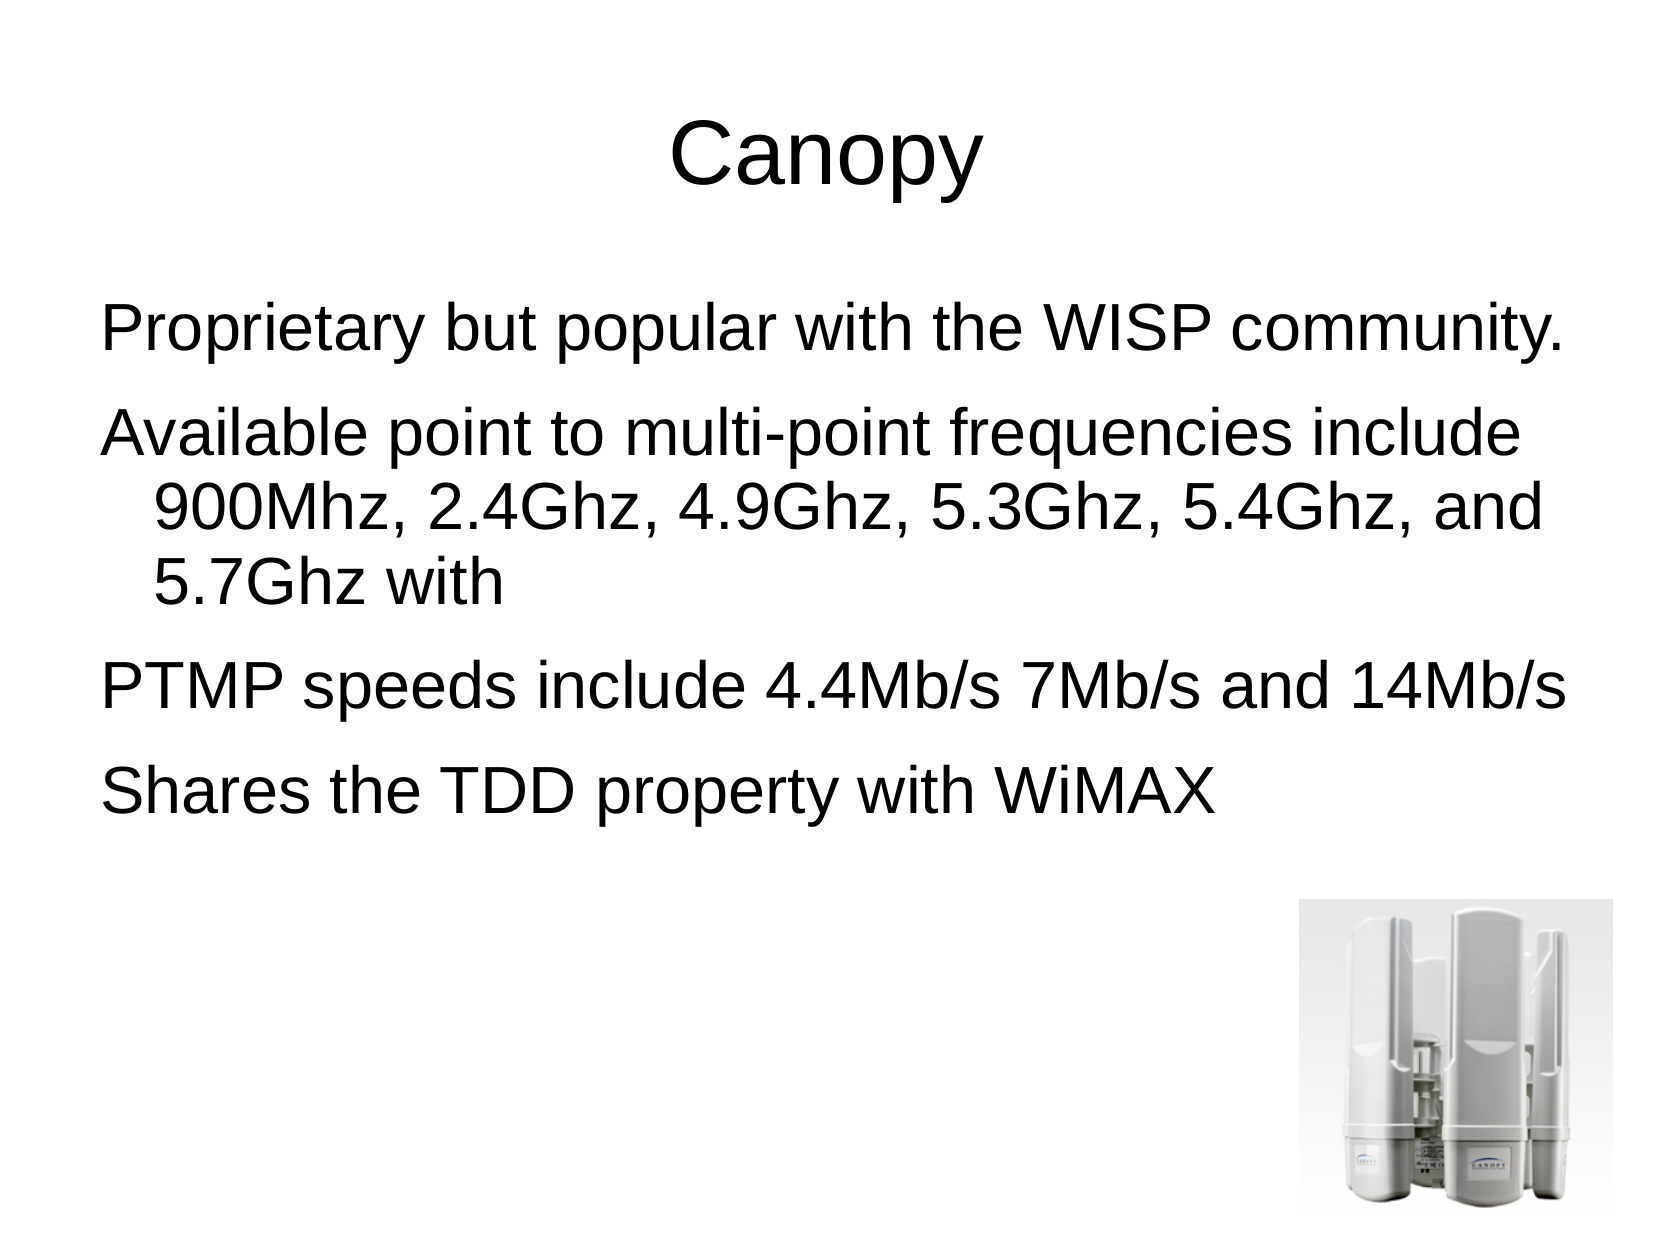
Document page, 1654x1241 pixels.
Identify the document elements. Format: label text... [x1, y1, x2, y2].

list Proprietary but popular with the WISP community. Available point to multi-point frequencies include 900Mhz, 2.4Ghz, 4.9Ghz, 5.3Ghz, 5.4Ghz, and 5.7Ghz with PTMP speeds include 4.4Mb/s 7Mb/s and 14Mb/s Shares the TDD property with WiMAX [82, 290, 1571, 1094]
picture [1299, 899, 1613, 1214]
title Canopy [82, 56, 1571, 250]
